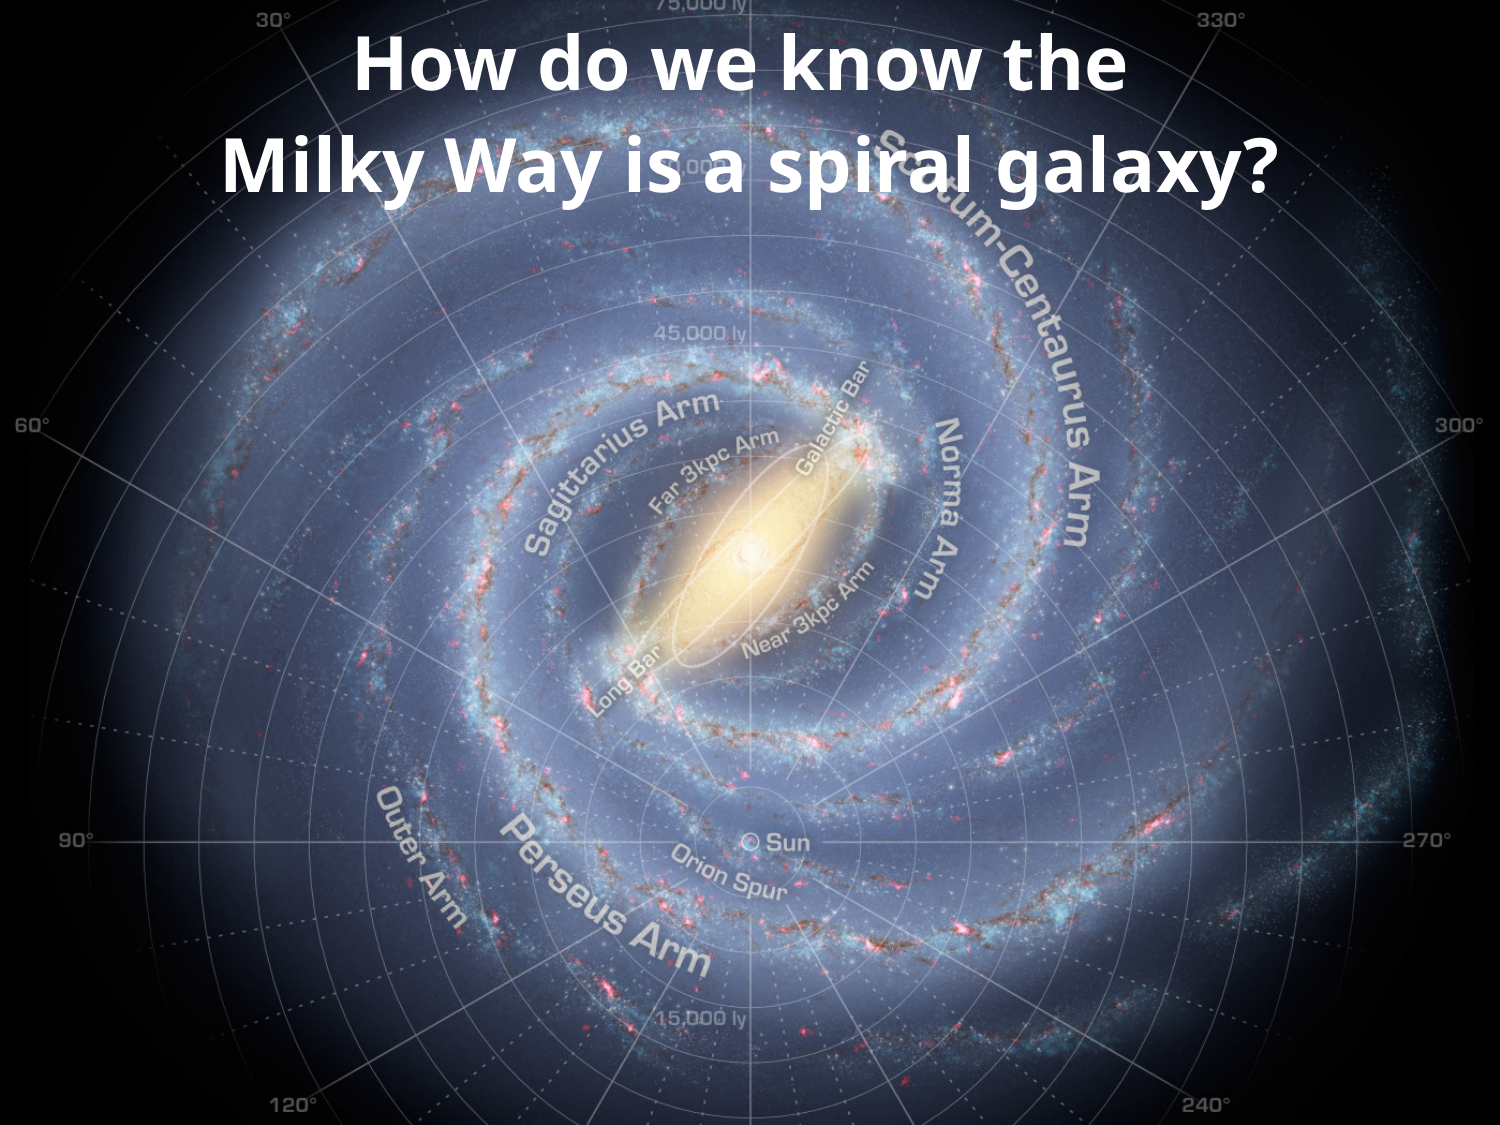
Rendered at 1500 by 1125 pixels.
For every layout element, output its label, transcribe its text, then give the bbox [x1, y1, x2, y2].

picture [0, 0, 1500, 1125]
title How do we know the Milky Way is a spiral galaxy? [30, 25, 1471, 200]
